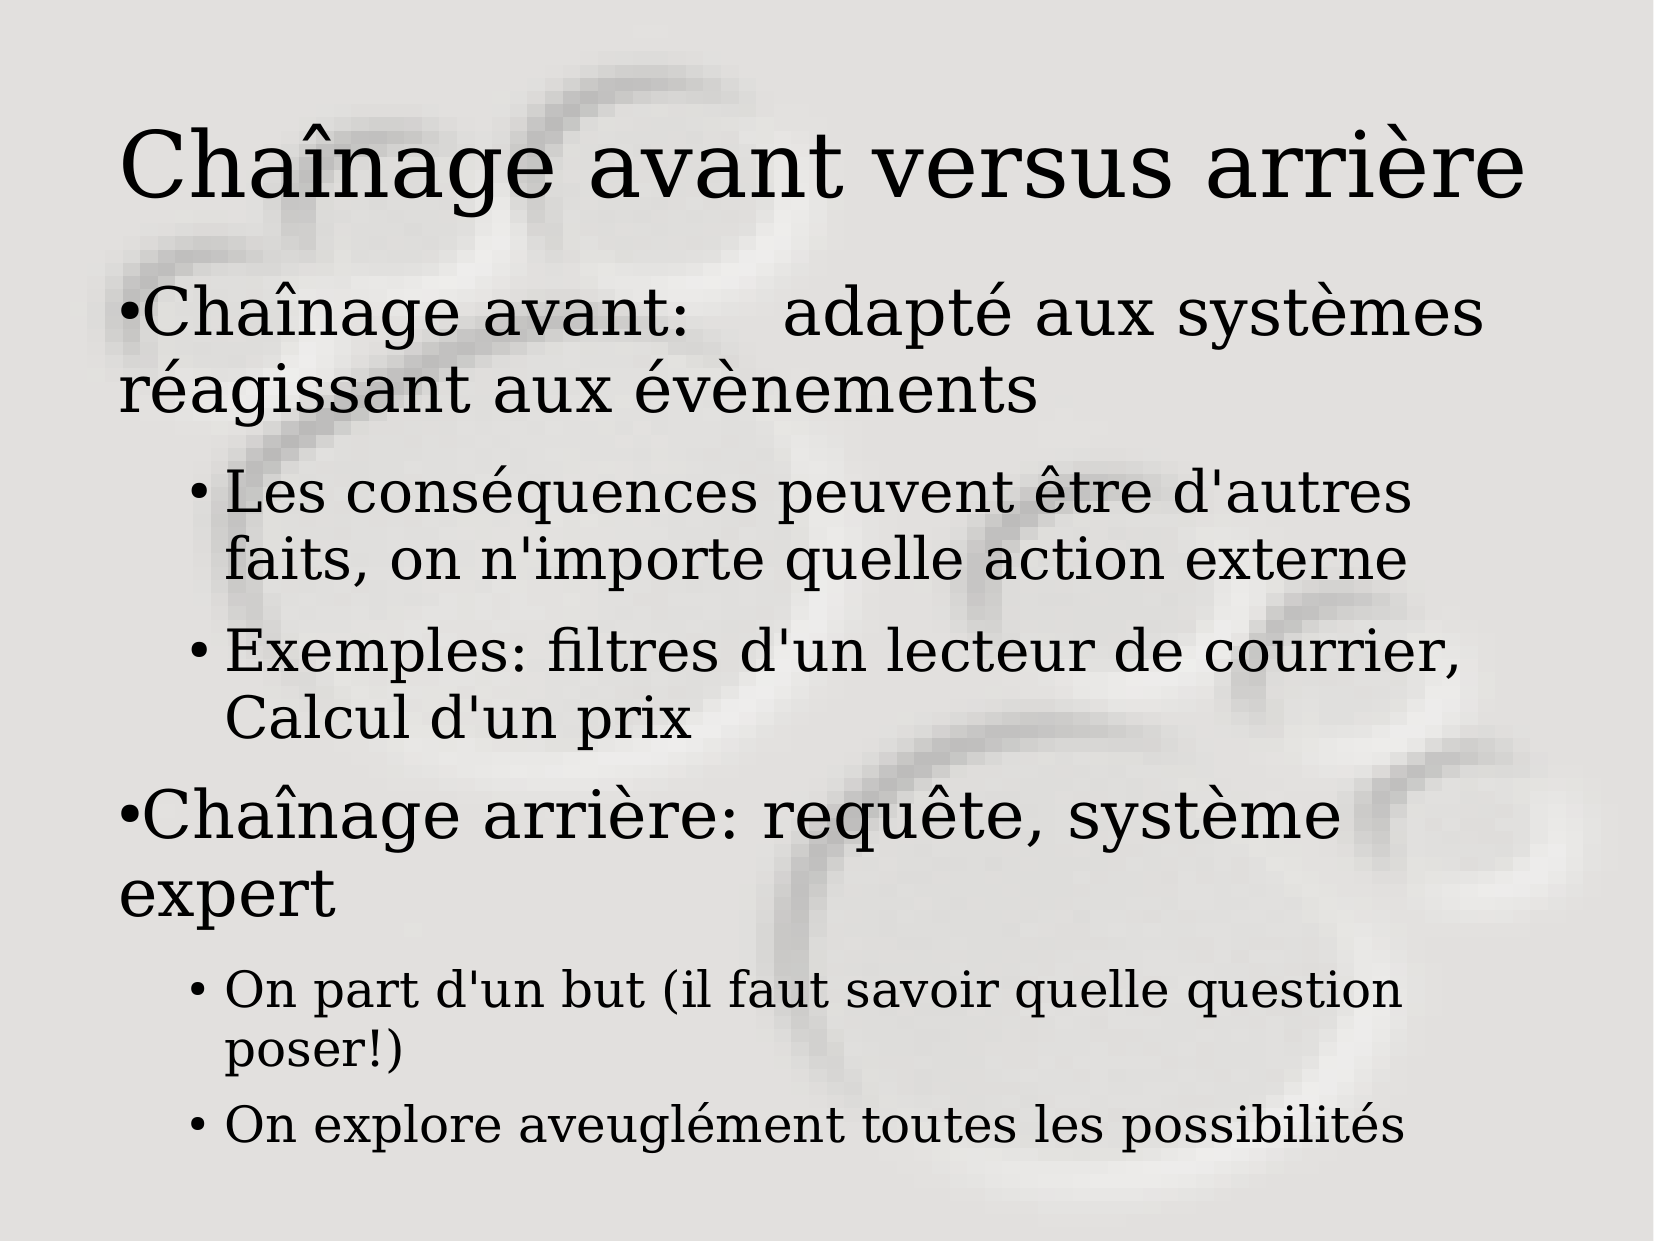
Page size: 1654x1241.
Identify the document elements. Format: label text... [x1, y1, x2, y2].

list Chaînage avant: adapté aux systèmes réagissant aux évènements Les conséquences peuvent être d'autres faits, on n'importe quelle action externe Exemples: filtres d'un lecteur de courrier, Calcul d'un prix Chaînage arrière: requête, système expert On part d'un but (il faut savoir quelle question poser!) On explore aveuglément toutes les possibilités [118, 273, 1531, 1154]
title Chaînage avant versus arrière [118, 62, 1531, 270]
picture [0, 0, 1654, 1241]
